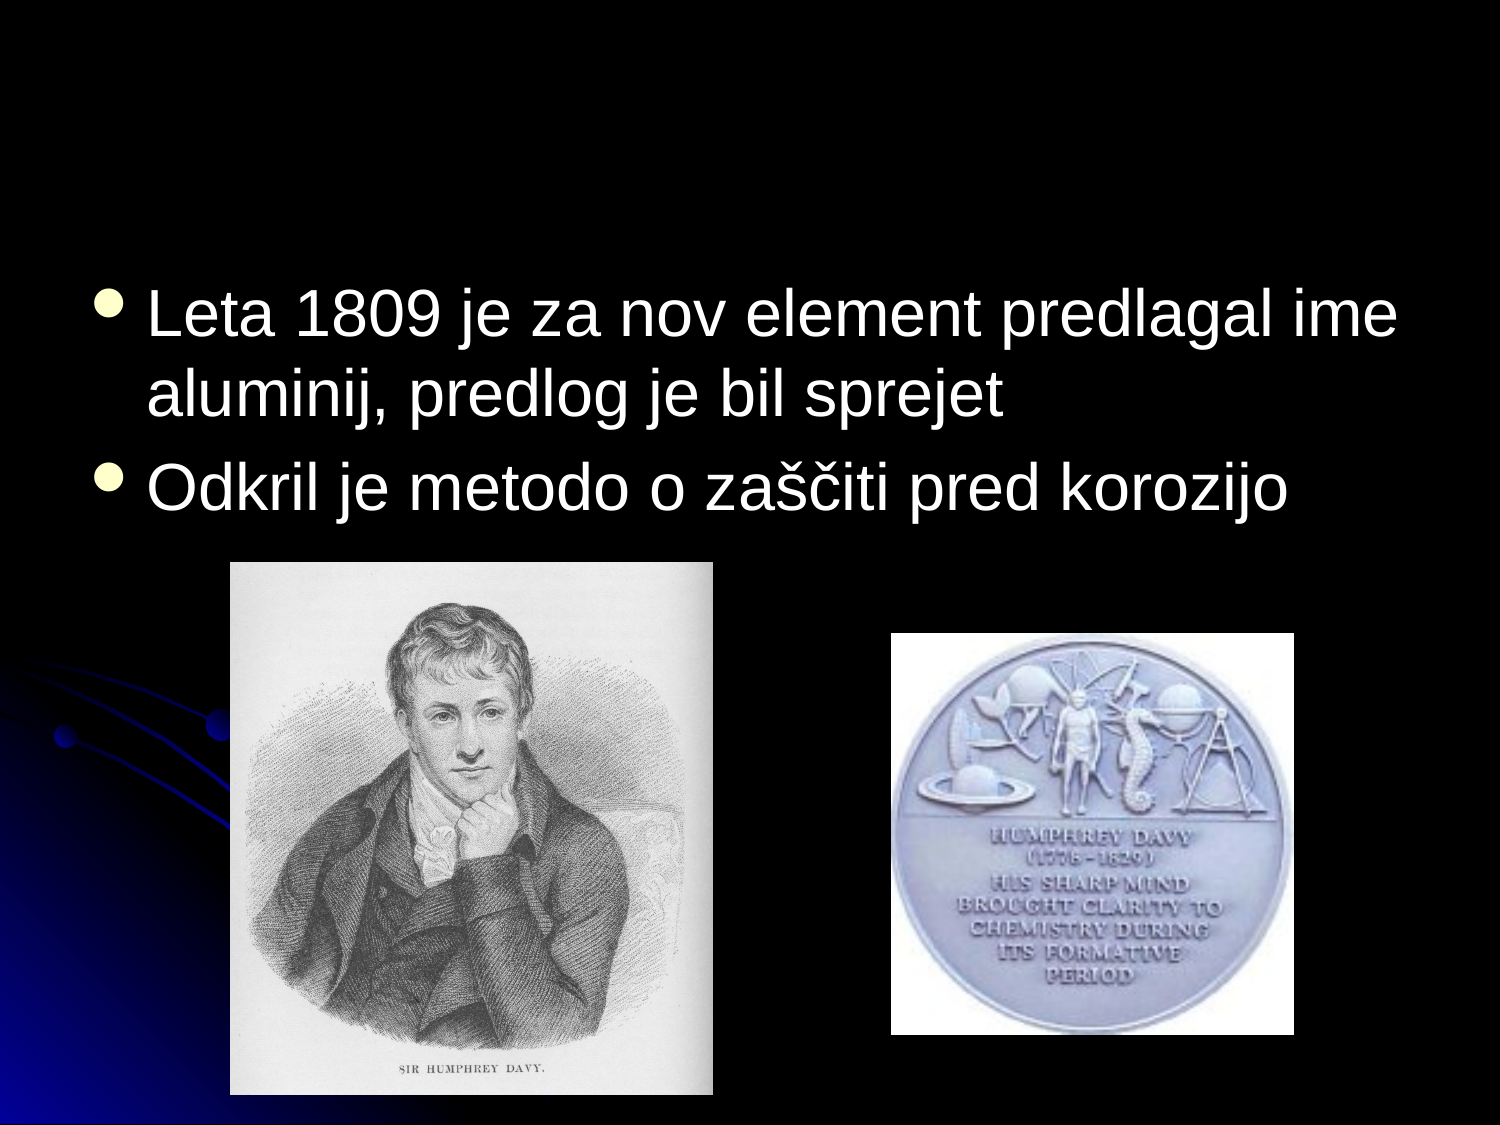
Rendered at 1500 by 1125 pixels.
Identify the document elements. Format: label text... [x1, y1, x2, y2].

picture [230, 562, 713, 1095]
picture [891, 633, 1294, 1035]
list Leta 1809 je za nov element predlagal ime aluminij, predlog je bil sprejet Odkril je metodo o zaščiti pred korozijo [75, 262, 1425, 1006]
